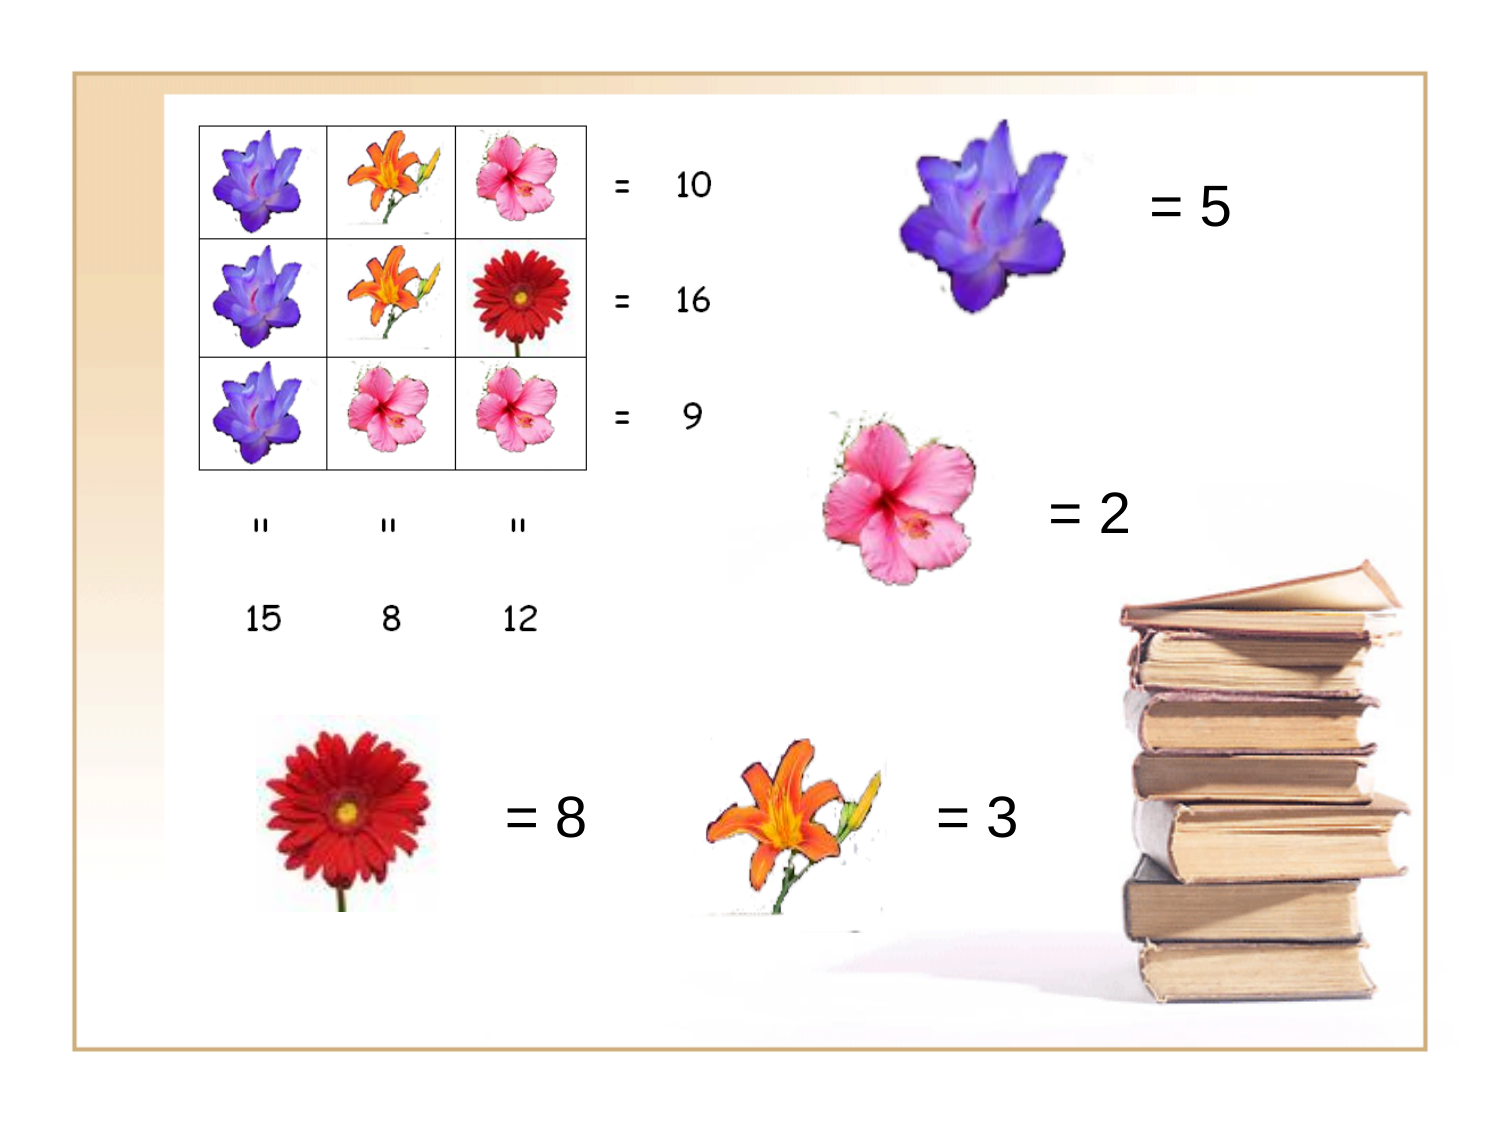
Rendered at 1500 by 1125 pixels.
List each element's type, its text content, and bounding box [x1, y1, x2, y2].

picture [0, 0, 1500, 1125]
chart [807, 410, 1009, 612]
text_box = 2 [1033, 467, 1188, 554]
text_box = 5 [1134, 160, 1289, 247]
chart [690, 737, 889, 936]
chart [895, 118, 1094, 318]
text_box = 8 [490, 771, 644, 857]
text_box = 3 [921, 771, 1075, 857]
